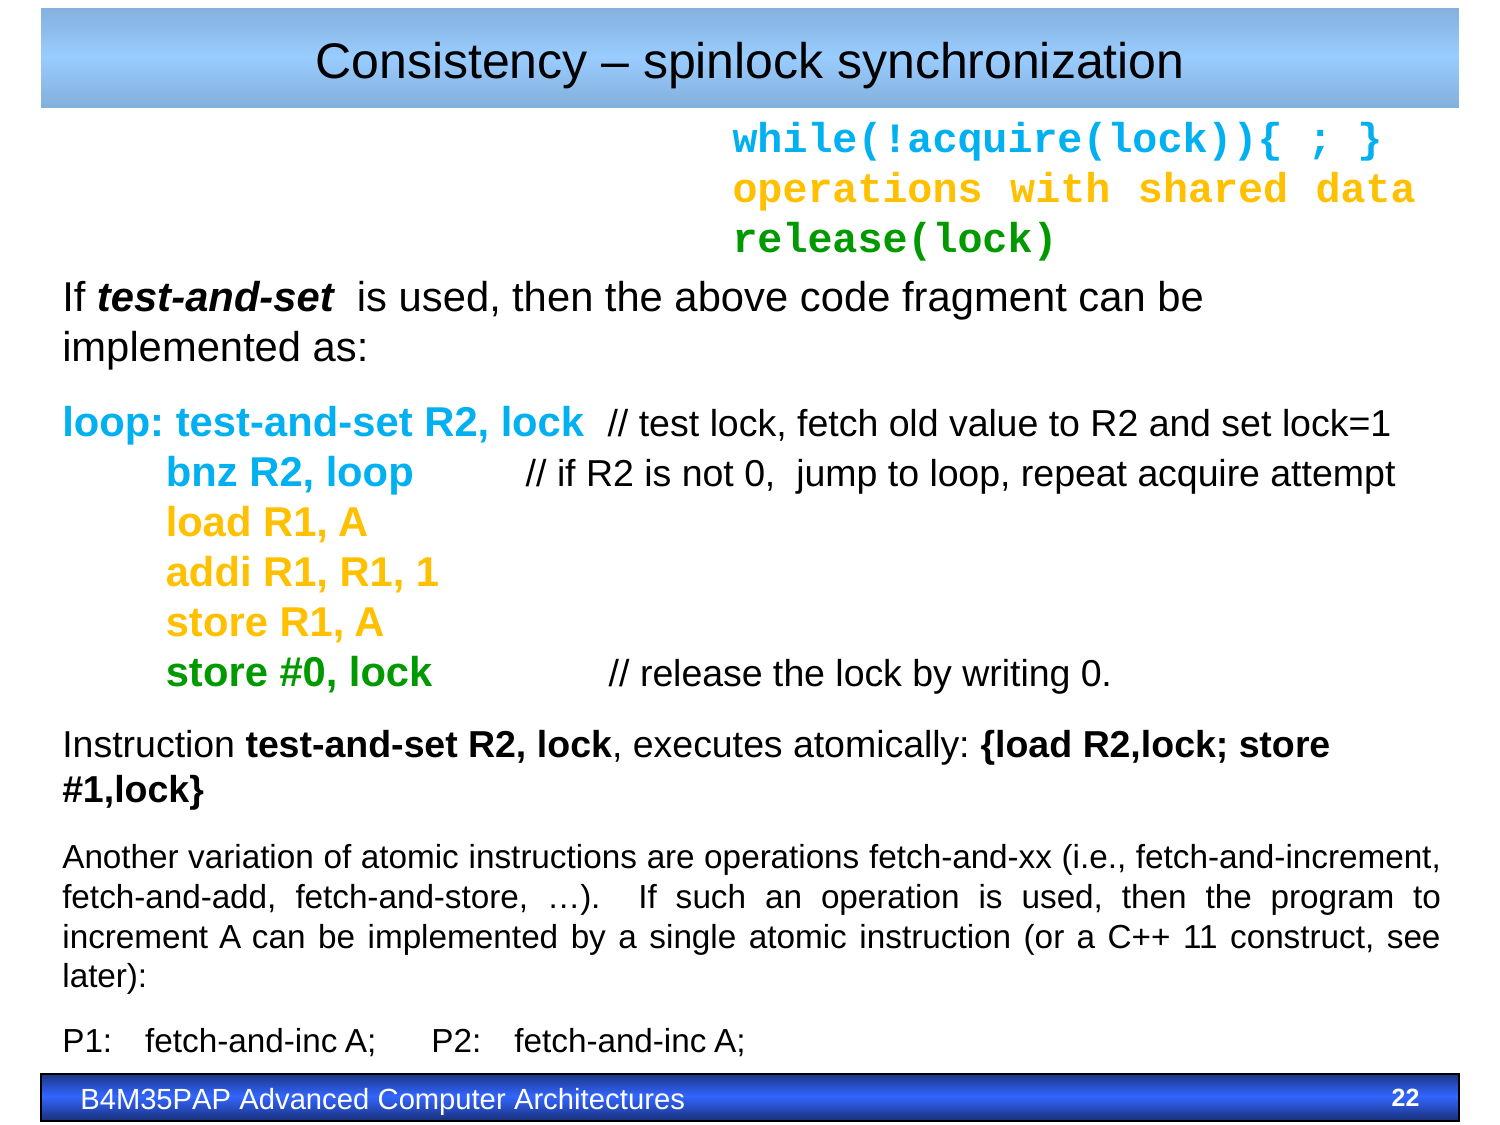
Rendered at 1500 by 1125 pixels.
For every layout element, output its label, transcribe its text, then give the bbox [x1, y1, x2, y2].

text_box If test-and-set is used, then the above code fragment can be implemented as: loop: test-and-set R2, lock // test lock, fetch old value to R2 and set lock=1 bnz R2, loop // if R2 is not 0, jump to loop, repeat acquire attempt load R1, A addi R1, R1, 1 store R1, A store #0, lock // release the lock by writing 0. Instruction test-and-set R2, lock, executes atomically: {load R2,lock; store #1,lock} Another variation of atomic instructions are operations fetch-and-xx (i.e., fetch-and-increment, fetch-and-add, fetch-and-store, …). If such an operation is used, then the program to increment A can be implemented by a single atomic instruction (or a C++ 11 construct, see later): P1: fetch-and-inc A; P2: fetch-and-inc A; [47, 112, 1458, 1067]
text_box while(!acquire(lock)){ ; } operations with shared data release(lock) [642, 108, 1458, 269]
title Consistency – spinlock synchronization [41, 8, 1459, 108]
